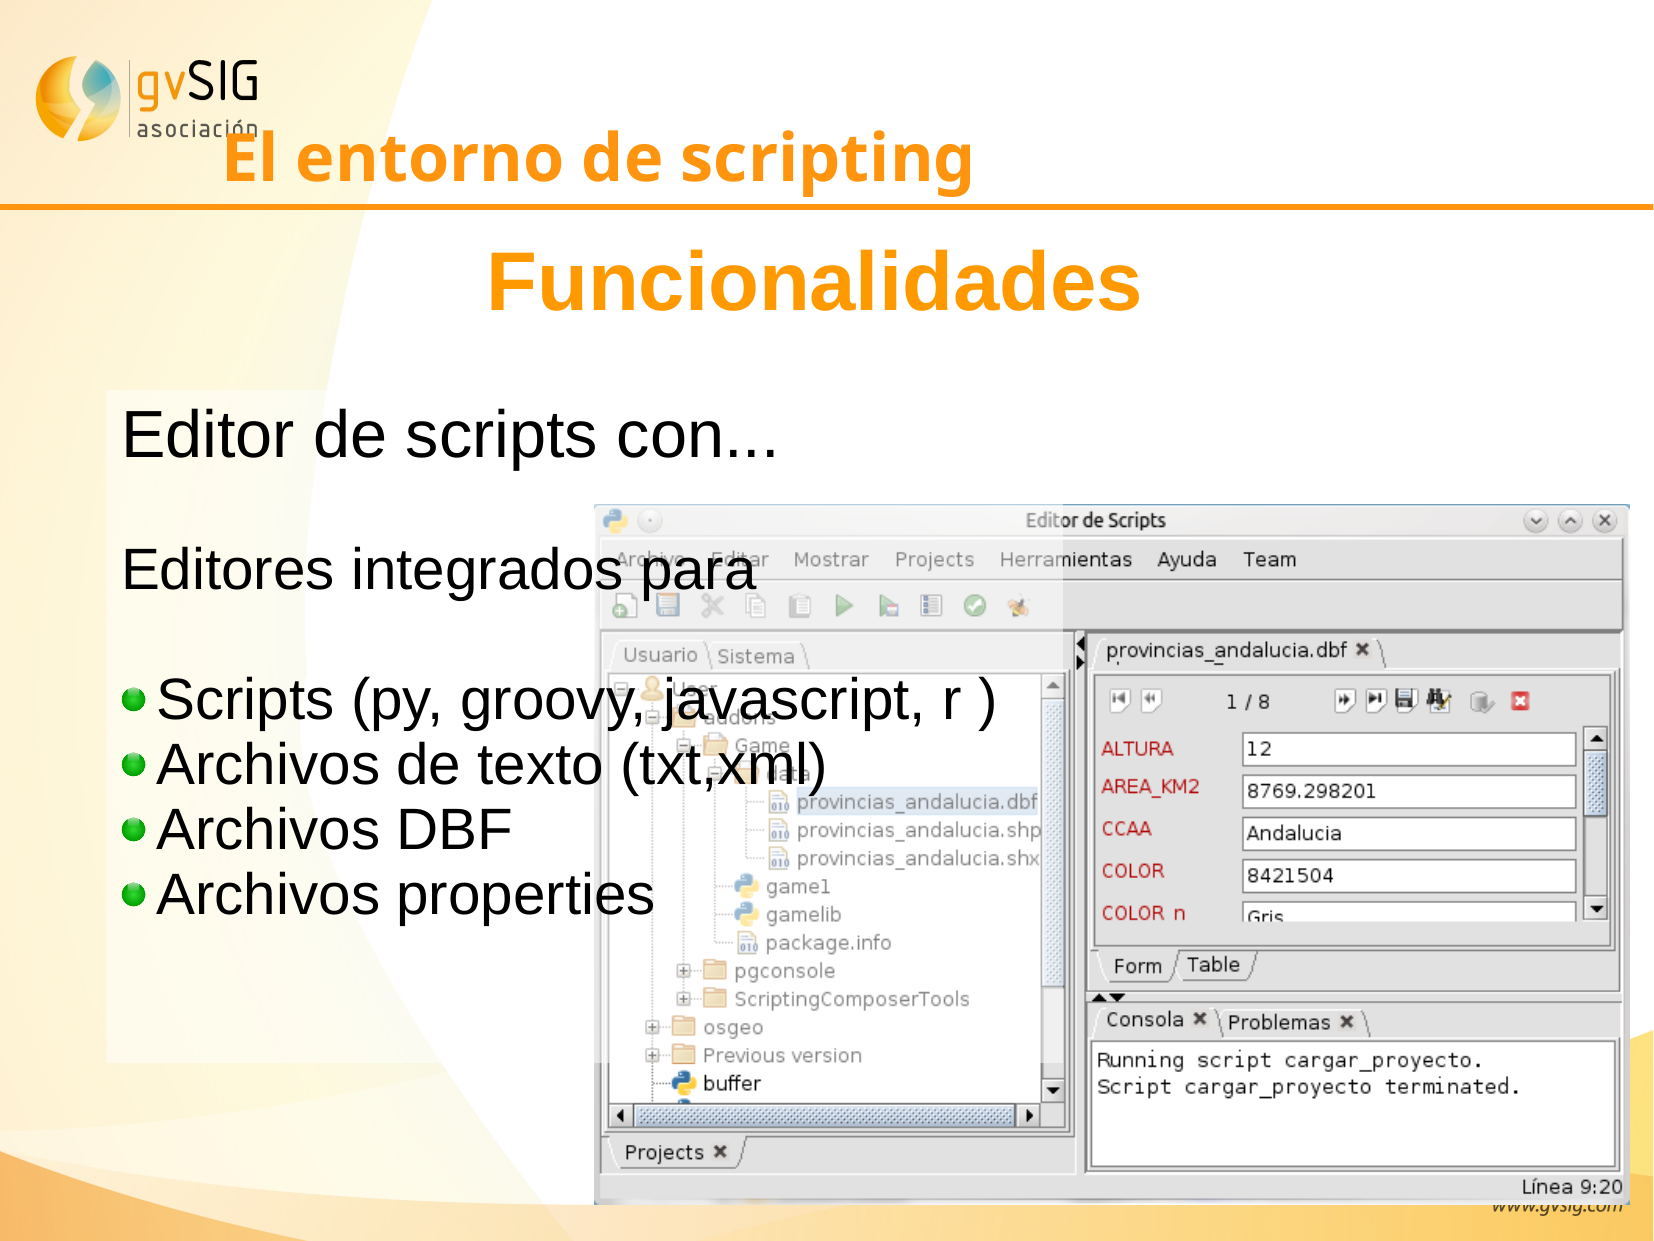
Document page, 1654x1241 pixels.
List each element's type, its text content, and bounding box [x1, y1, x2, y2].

picture [0, 210, 1654, 1241]
title El entorno de scripting [0, 0, 1654, 207]
text_box Funcionalidades [23, 228, 1607, 337]
text_box Editor de scripts con... Editores integrados para Scripts (py, groovy, javascript, r ) Archivos de texto (txt,xml) Archivos DBF Archivos properties [106, 389, 1063, 1063]
